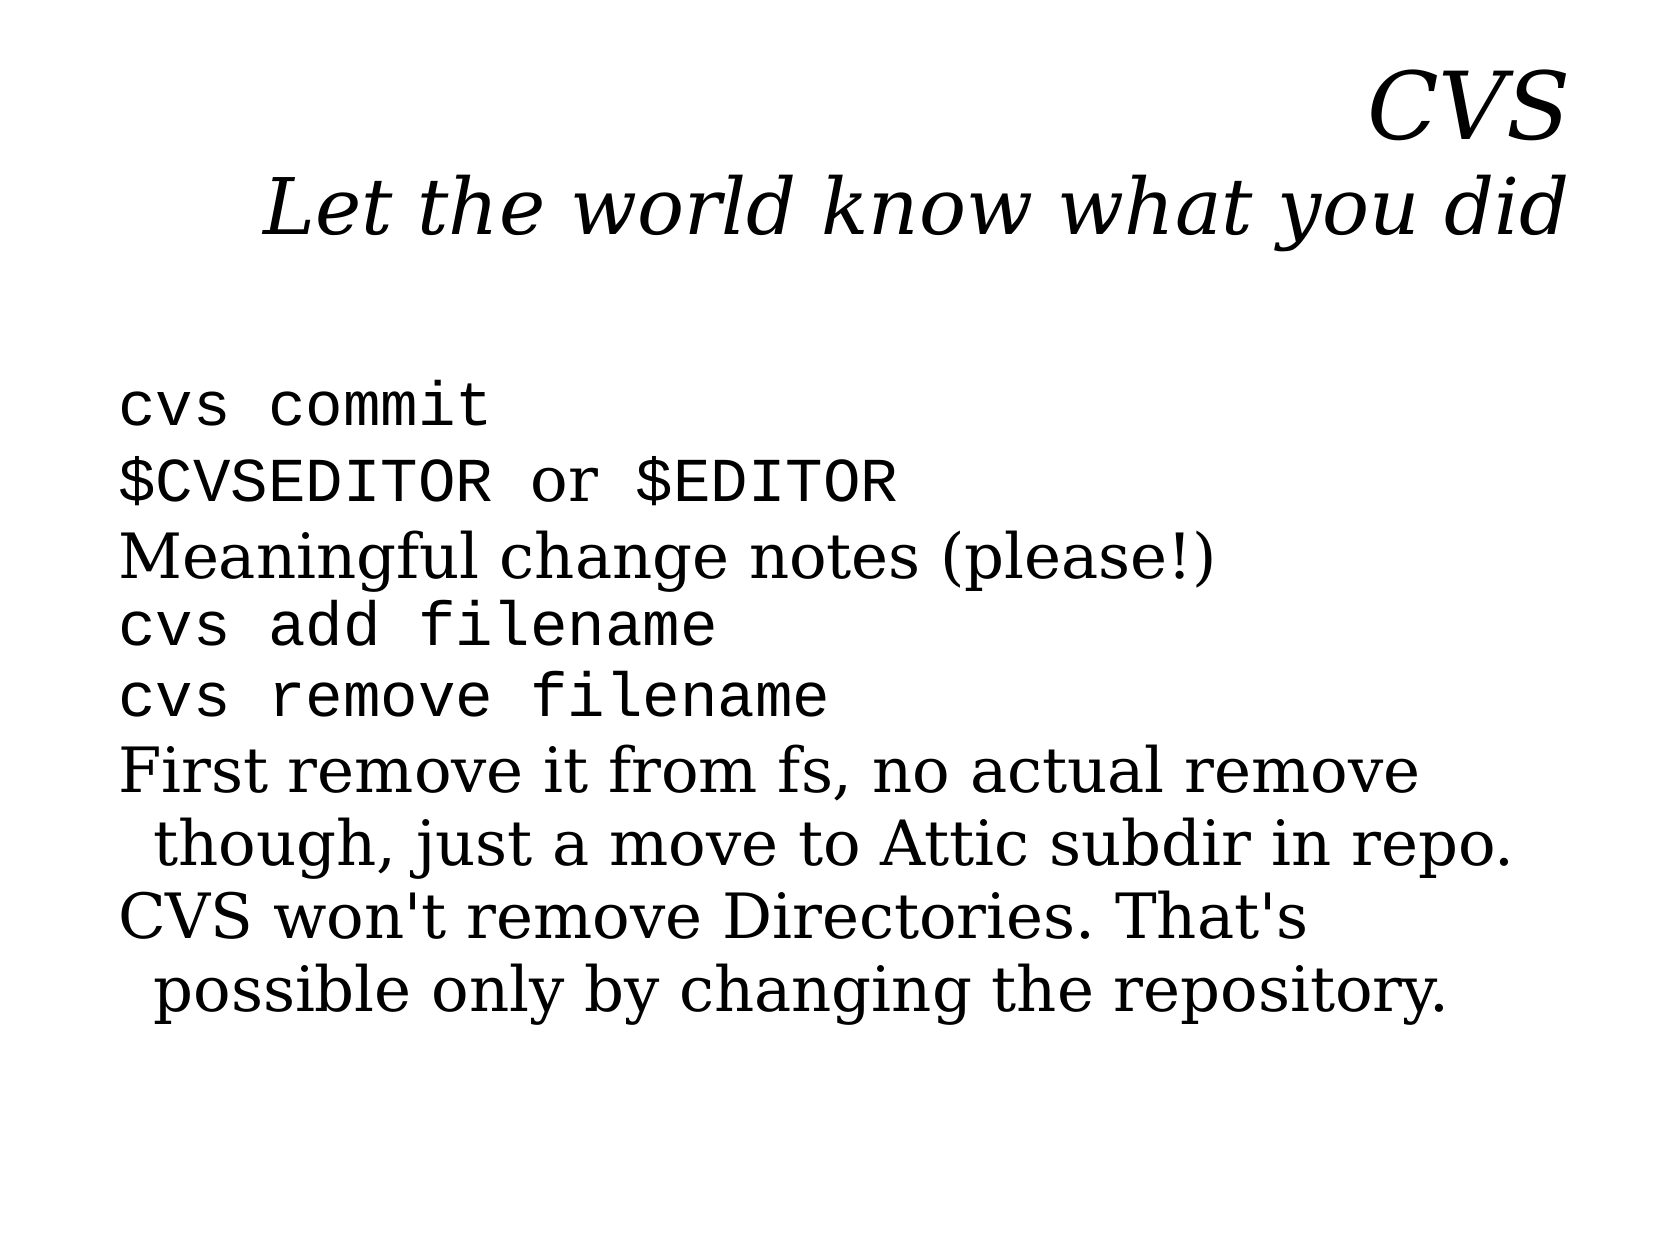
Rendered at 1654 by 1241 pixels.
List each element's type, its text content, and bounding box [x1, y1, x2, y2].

title CVS Let the world know what you did [82, 52, 1571, 254]
subtitle cvs commit $CVSEDITOR or $EDITOR Meaningful change notes (please!) cvs add filename cvs remove filename First remove it from fs, no actual remove though, just a move to Attic subdir in repo. CVS won't remove Directories. That's possible only by changing the repository. [82, 297, 1571, 1102]
